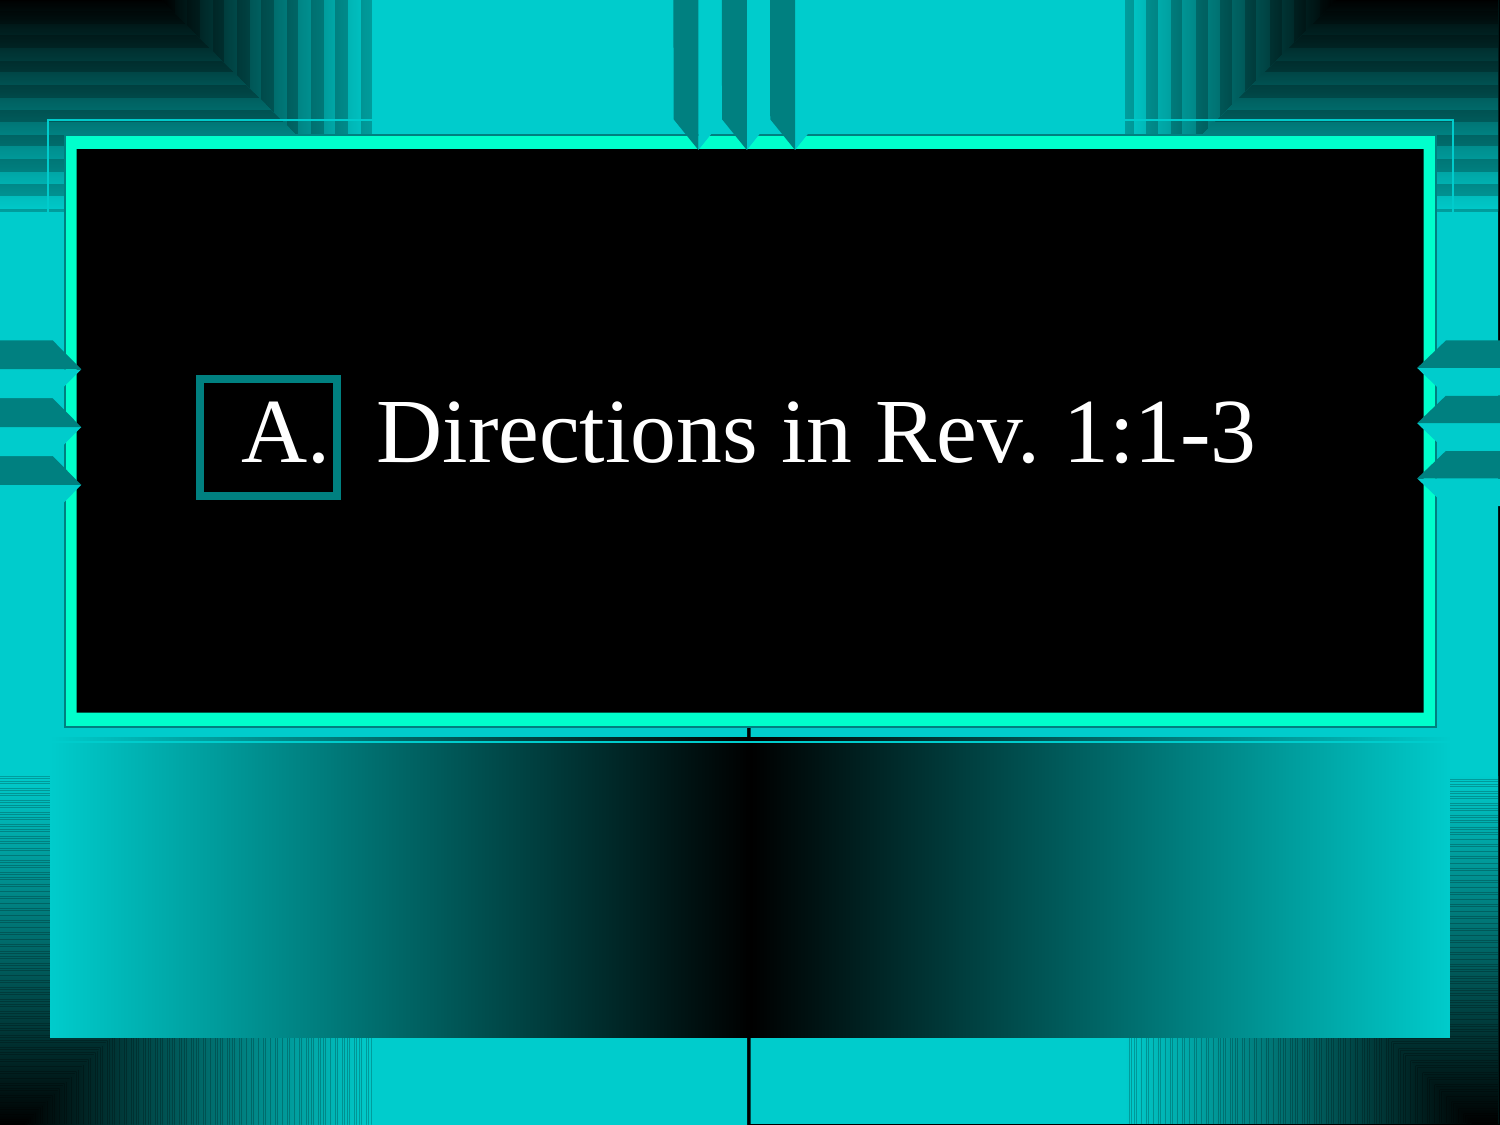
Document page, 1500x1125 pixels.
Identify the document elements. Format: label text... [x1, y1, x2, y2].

title A. Directions in Rev. 1:1-3 [112, 337, 1388, 526]
